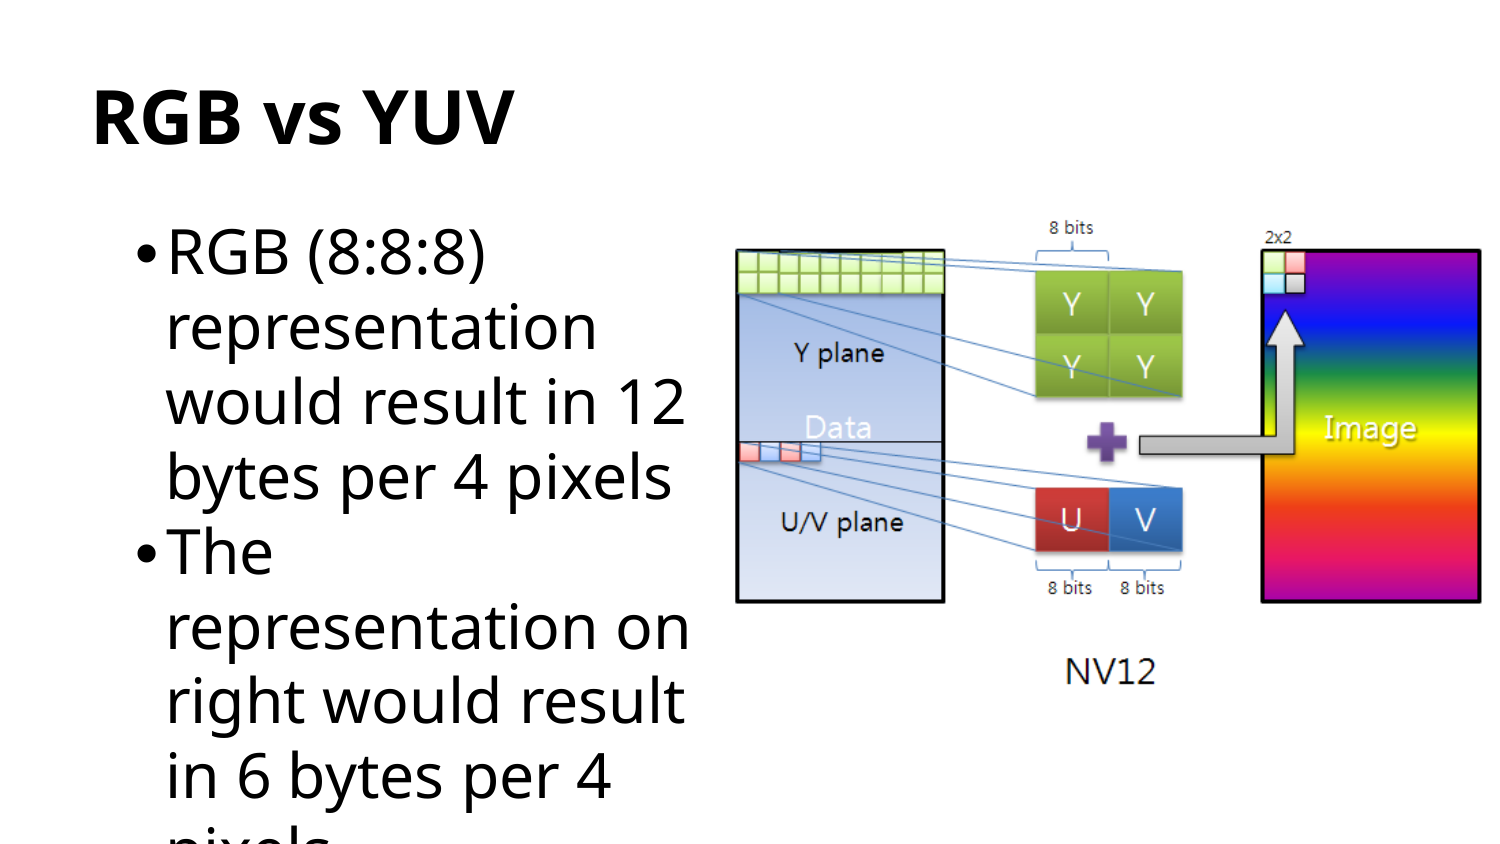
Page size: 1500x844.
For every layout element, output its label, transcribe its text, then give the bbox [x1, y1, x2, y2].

list RGB (8:8:8) representation would result in 12 bytes per 4 pixels The representation on right would result in 6 bytes per 4 pixels [75, 196, 731, 808]
picture [730, 208, 1483, 702]
title RGB vs YUV [75, 33, 1425, 175]
